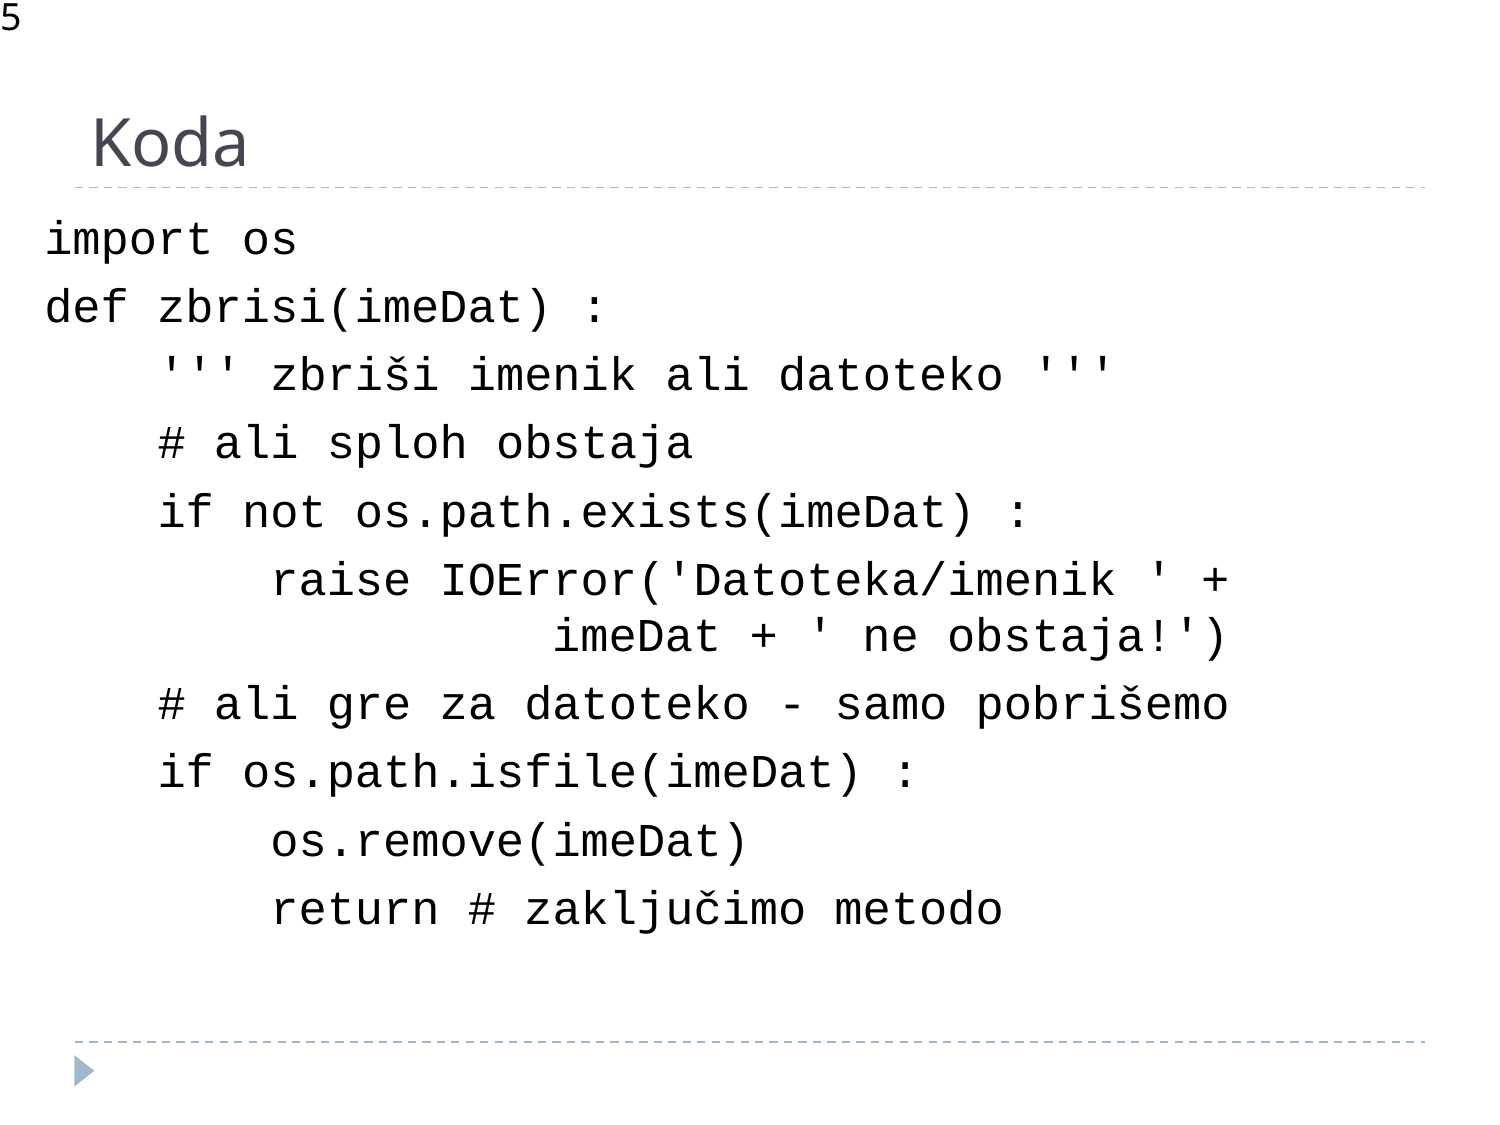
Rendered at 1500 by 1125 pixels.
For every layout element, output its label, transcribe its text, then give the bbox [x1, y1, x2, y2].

list import os def zbrisi(imeDat) : ''' zbriši imenik ali datoteko ''' # ali sploh obstaja if not os.path.exists(imeDat) : raise IOError('Datoteka/imenik ' + imeDat + ' ne obstaja!') # ali gre za datoteko - samo pobrišemo if os.path.isfile(imeDat) : os.remove(imeDat) return # zaključimo metodo [29, 200, 1459, 1010]
title Koda [75, 24, 1425, 188]
